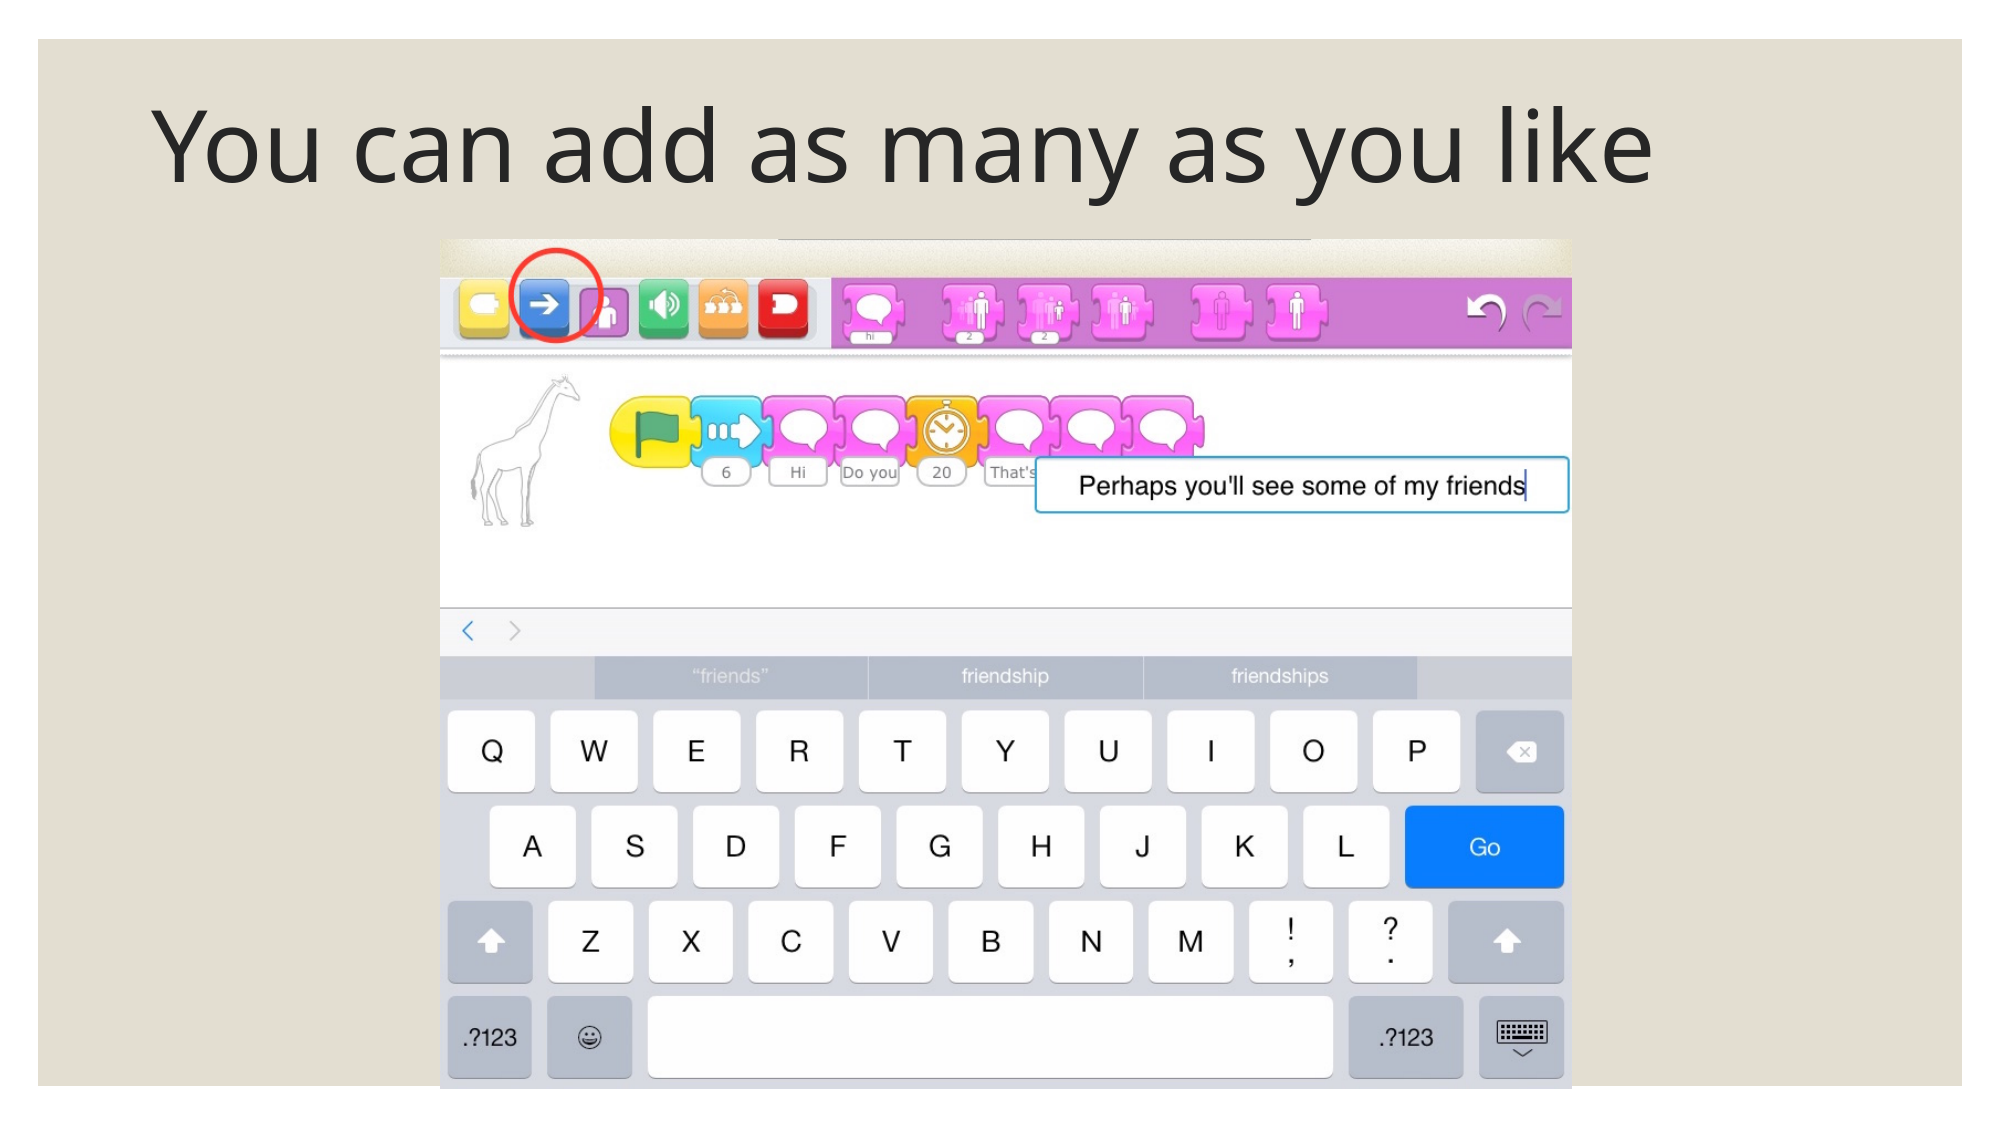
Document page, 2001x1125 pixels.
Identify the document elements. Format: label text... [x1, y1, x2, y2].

title You can add as many as you like [136, 37, 1876, 263]
picture [440, 239, 1572, 1089]
